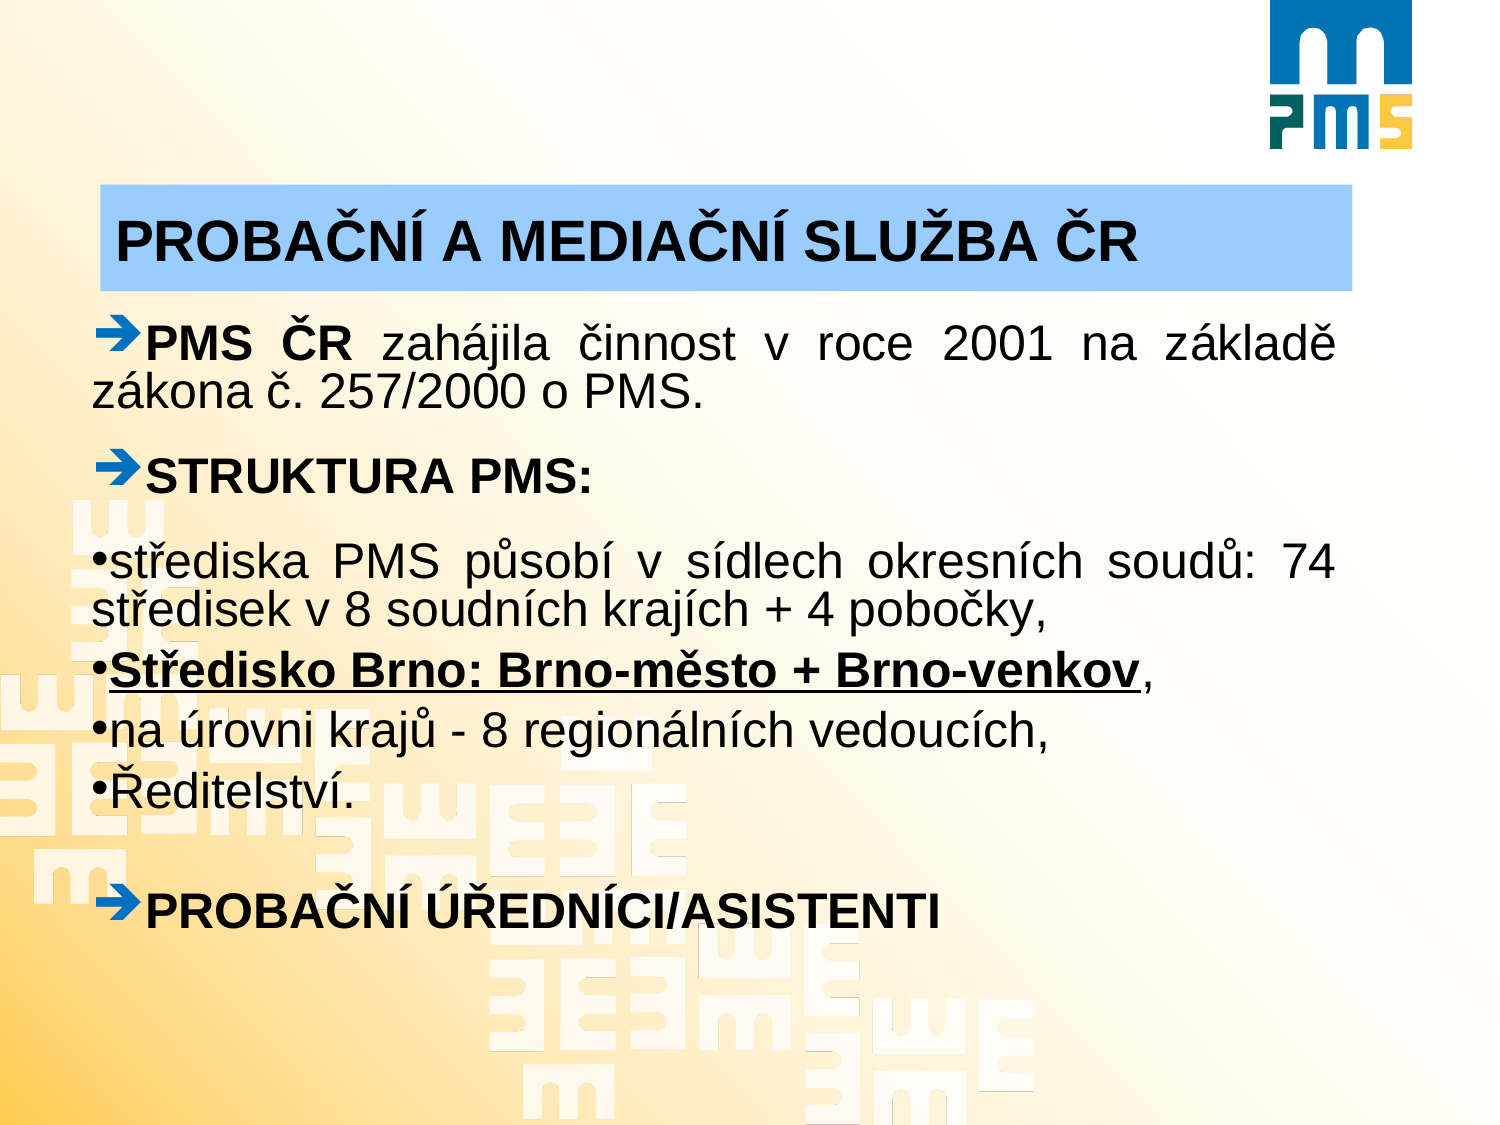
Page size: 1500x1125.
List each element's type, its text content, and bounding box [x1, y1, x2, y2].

title PROBAČNÍ A MEDIAČNÍ SLUŽBA ČR [100, 184, 1353, 292]
picture [0, 0, 1500, 1125]
subtitle PMS ČR zahájila činnost v roce 2001 na základě zákona č. 257/2000 o PMS. STRUKTURA PMS: střediska PMS působí v sídlech okresních soudů: 74 středisek v 8 soudních krajích + 4 pobočky, Středisko Brno: Brno-město + Brno-venkov, na úrovni krajů - 8 regionálních vedoucích, Ředitelství. PROBAČNÍ ÚŘEDNÍCI/ASISTENTI [76, 314, 1353, 1024]
